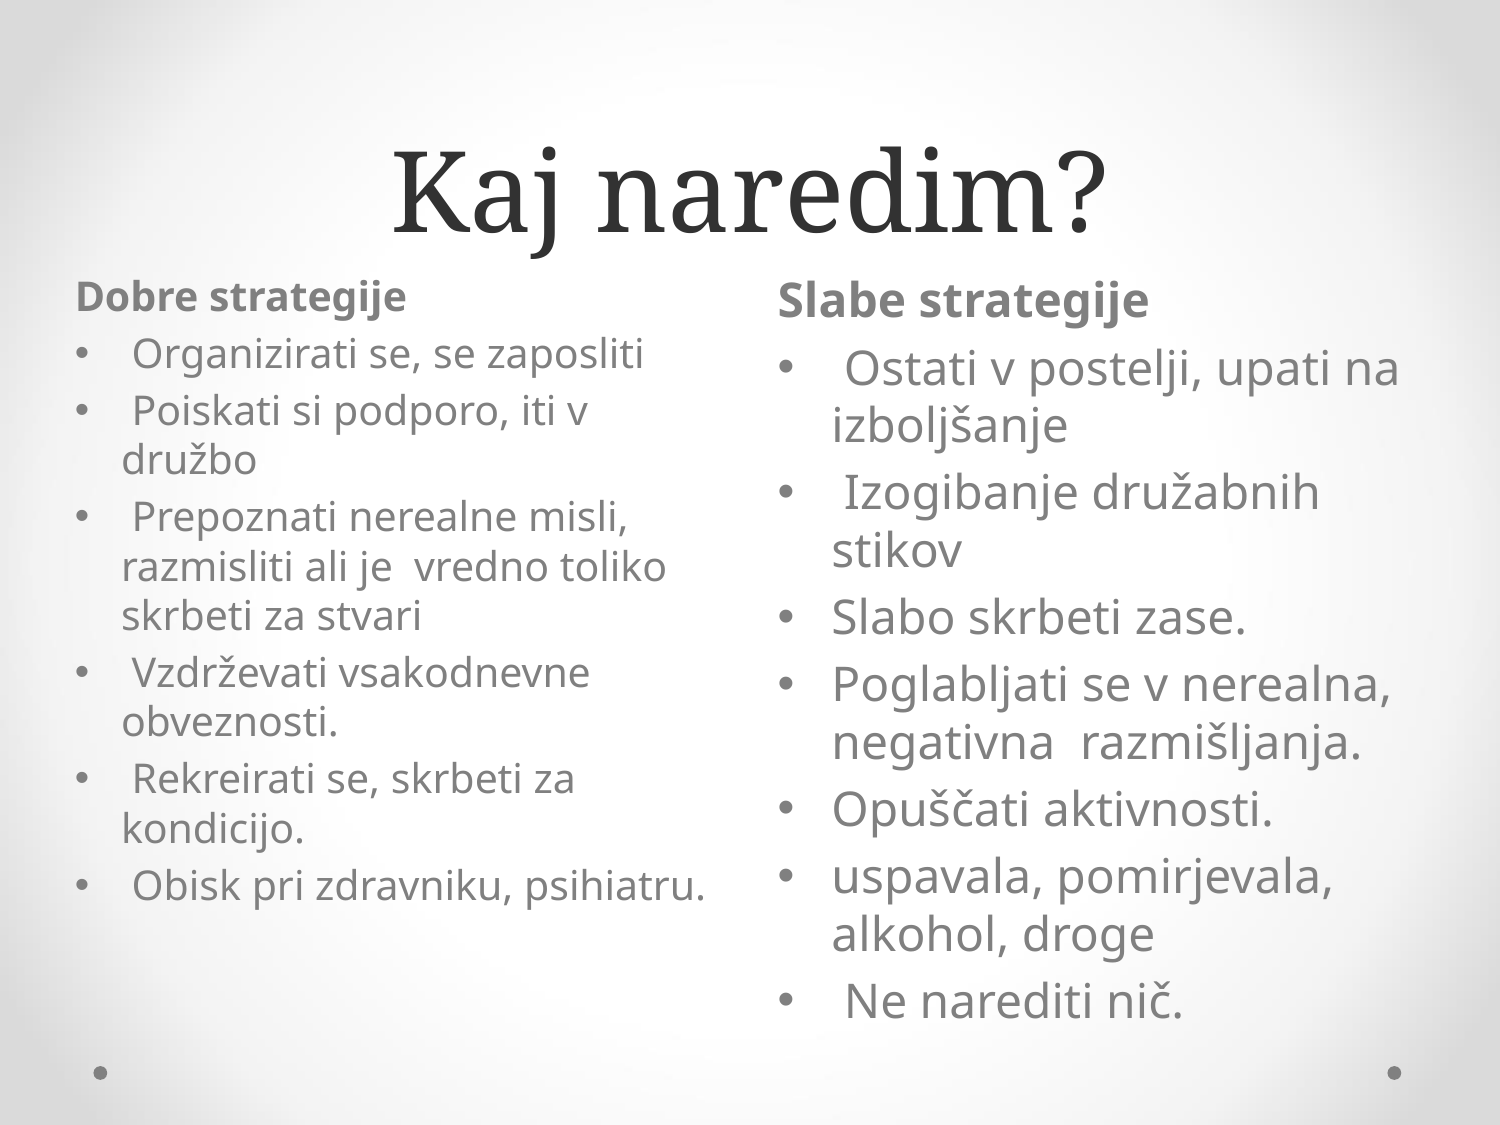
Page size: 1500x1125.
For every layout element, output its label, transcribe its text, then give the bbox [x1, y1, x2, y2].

picture [0, 0, 1500, 1125]
list Dobre strategije Organizirati se, se zaposliti Poiskati si podporo, iti v družbo Prepoznati nerealne misli, razmisliti ali je vredno toliko skrbeti za stvari Vzdrževati vsakodnevne obveznosti. Rekreirati se, skrbeti za kondicijo. Obisk pri zdravniku, psihiatru. [59, 262, 723, 1005]
title Kaj naredim? [75, 0, 1425, 263]
list Slabe strategije Ostati v postelji, upati na izboljšanje Izogibanje družabnih stikov Slabo skrbeti zase. Poglabljati se v nerealna, negativna razmišljanja. Opuščati aktivnosti. uspavala, pomirjevala, alkohol, droge Ne narediti nič. [762, 262, 1425, 1047]
